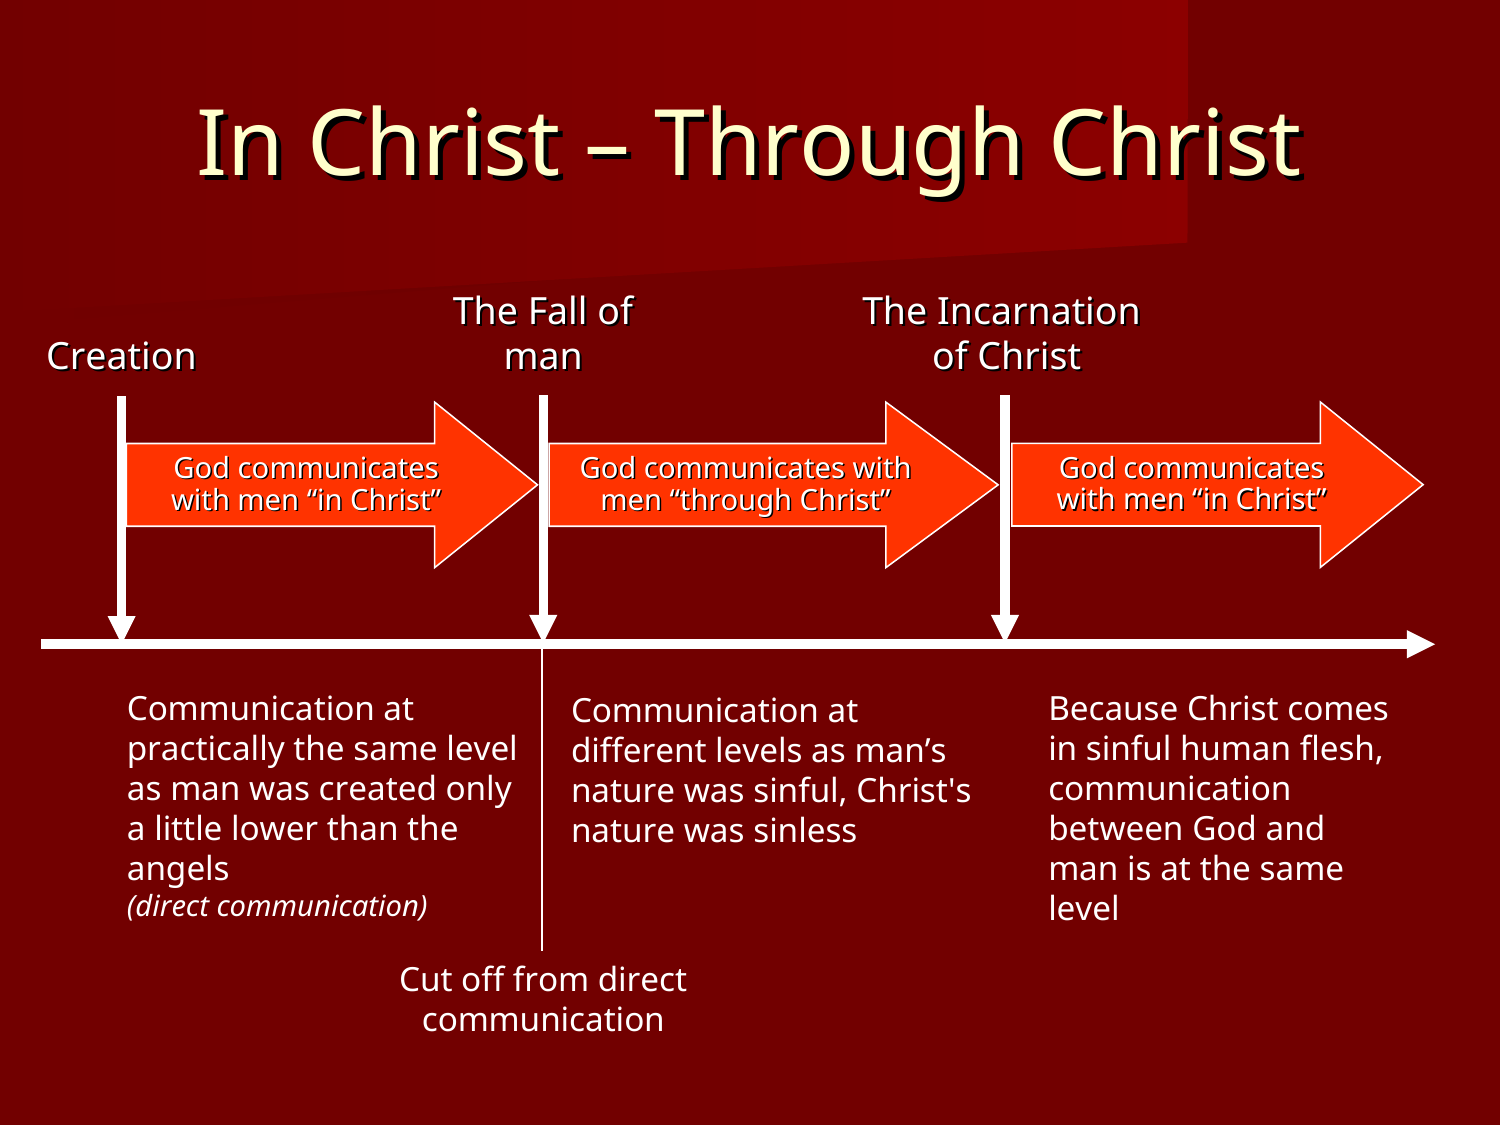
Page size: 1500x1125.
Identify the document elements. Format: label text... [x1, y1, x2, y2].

title In Christ – Through Christ [75, 45, 1426, 233]
text_box The Incarnation of Christ [809, 279, 1204, 385]
text_box Because Christ comes in sinful human flesh, communication between God and man is at the same level [1033, 679, 1412, 935]
text_box The Fall of man [430, 279, 656, 385]
text_box Creation [20, 324, 224, 385]
text_box God communicates with men “in Christ” [126, 402, 538, 568]
text_box Cut off from direct communication [324, 950, 763, 1046]
text_box God communicates with men “in Christ” [1011, 401, 1424, 568]
text_box Communication at practically the same level as man was created only a little lower than the angels (direct communication) [112, 679, 541, 930]
text_box Communication at different levels as man’s nature was sinful, Christ's nature was sinless [556, 681, 994, 858]
text_box God communicates with men “through Christ” [549, 402, 999, 568]
